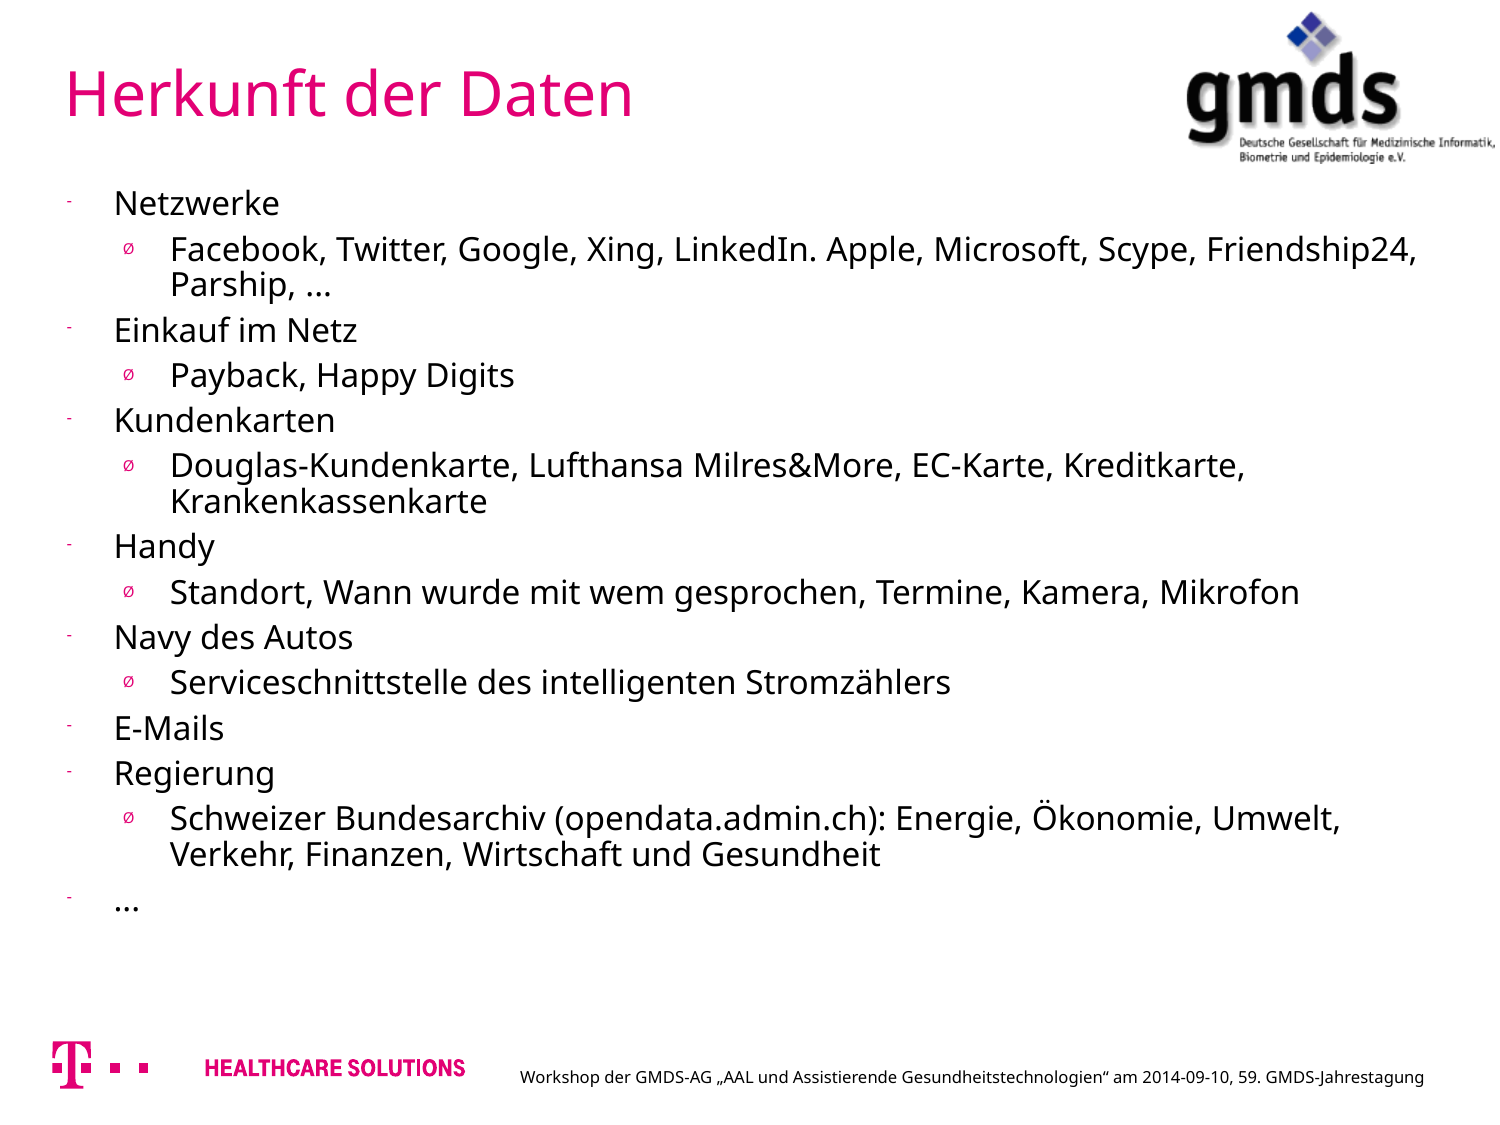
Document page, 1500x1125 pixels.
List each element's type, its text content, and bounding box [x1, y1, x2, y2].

title Herkunft der Daten [50, 54, 1444, 125]
list Netzwerke Facebook, Twitter, Google, Xing, LinkedIn. Apple, Microsoft, Scype, Friendship24, Parship, ... Einkauf im Netz Payback, Happy Digits Kundenkarten Douglas-Kundenkarte, Lufthansa Milres&More, EC-Karte, Kreditkarte, Krankenkassenkarte Handy Standort, Wann wurde mit wem gesprochen, Termine, Kamera, Mikrofon Navy des Autos Serviceschnittstelle des intelligenten Stromzählers E-Mails Regierung Schweizer Bundesarchiv (opendata.admin.ch): Energie, Ökonomie, Umwelt, Verkehr, Finanzen, Wirtschaft und Gesundheit ... [51, 179, 1447, 994]
picture [1181, 8, 1495, 164]
text_box Workshop der GMDS-AG „AAL und Assistierende Gesundheitstechnologien“ am 2014-09-10, 59. GMDS-Jahrestagung [520, 1049, 1479, 1087]
